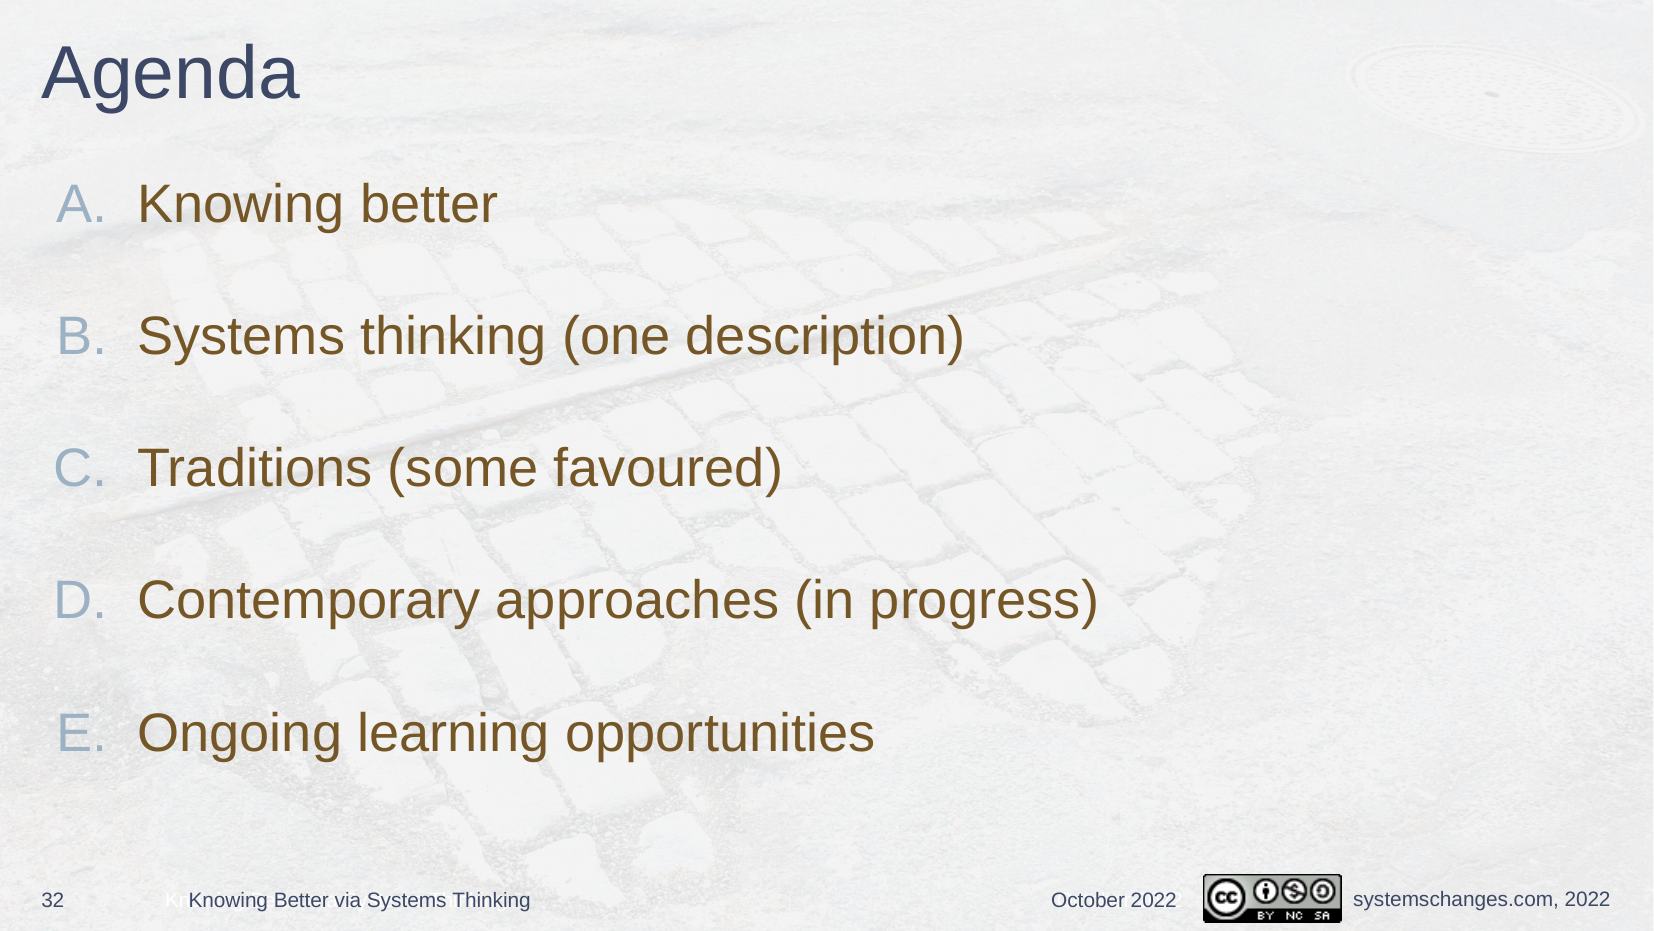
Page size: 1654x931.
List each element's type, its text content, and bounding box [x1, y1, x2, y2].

table_cell Traditions (some favoured) [122, 430, 1594, 562]
table_cell E. [35, 694, 122, 827]
table_cell Ongoing learning opportunities [122, 694, 1594, 827]
table_header A. [35, 165, 122, 298]
table_cell C. [35, 430, 122, 562]
table_cell Contemporary approaches (in progress) [122, 562, 1594, 694]
table_header Knowing better [122, 165, 1594, 298]
picture [0, 0, 1654, 931]
table_cell D. [35, 562, 122, 694]
table_cell Systems thinking (one description) [122, 298, 1594, 430]
table_cell B. [35, 298, 122, 430]
title Agenda [41, 30, 1613, 191]
